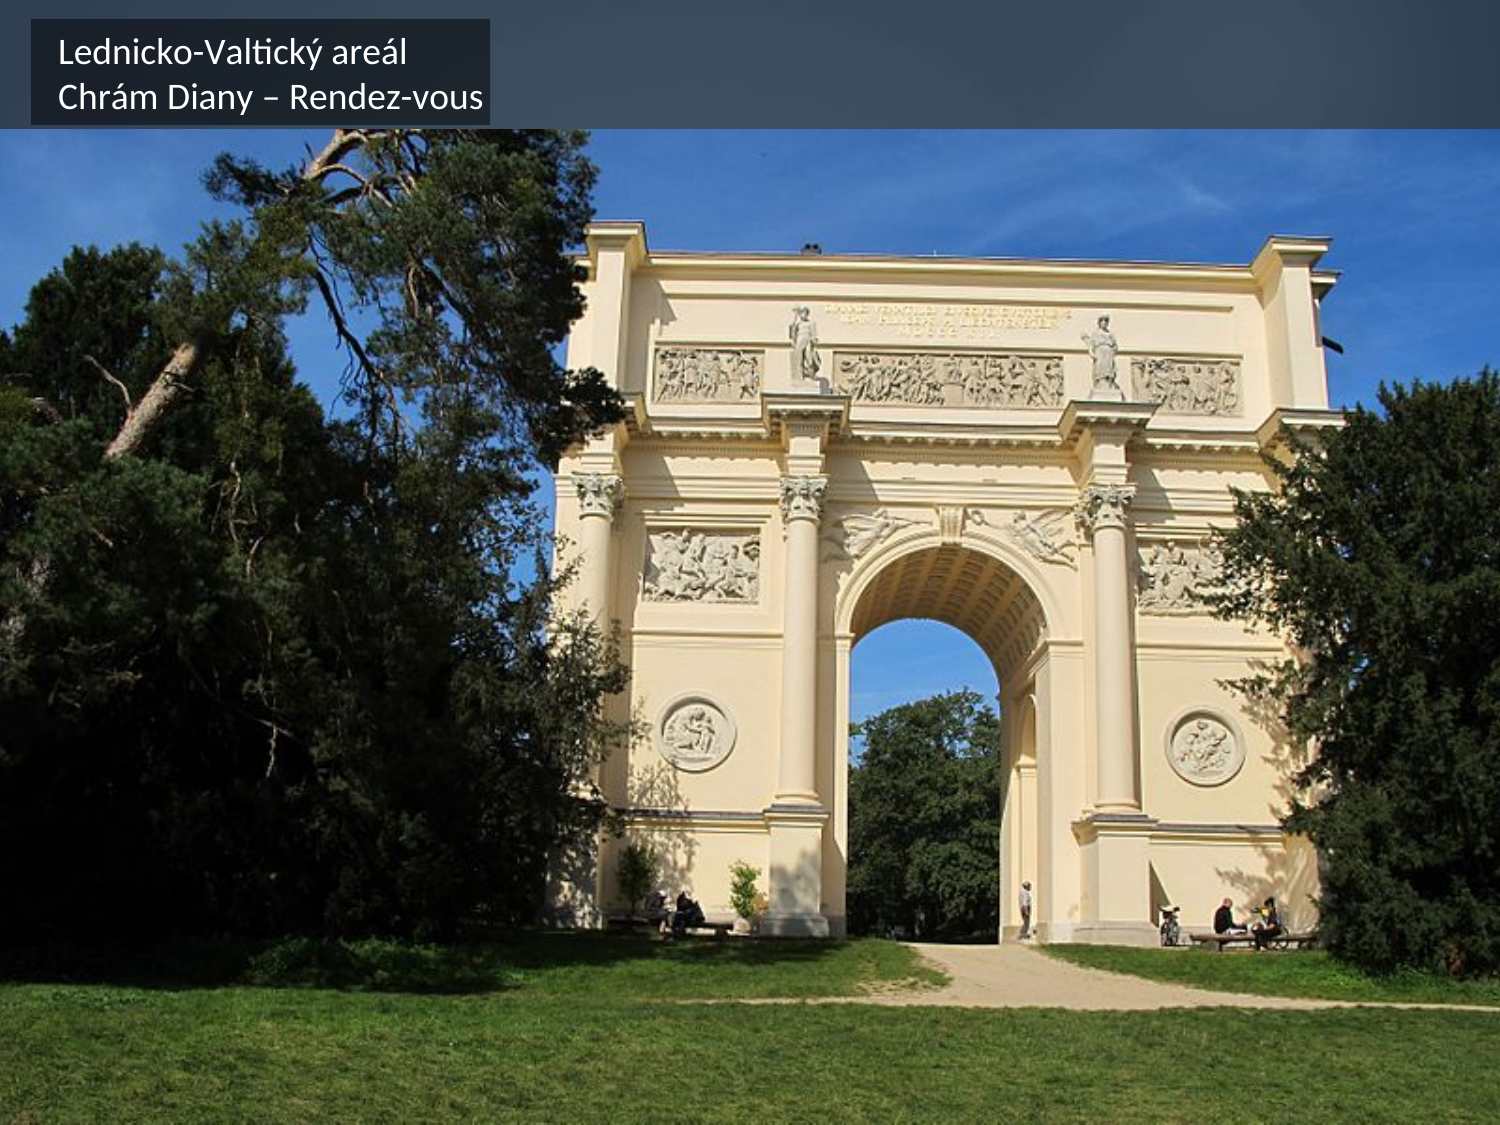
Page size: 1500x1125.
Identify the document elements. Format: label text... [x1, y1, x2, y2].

text_box Lednicko-Valtický areál Chrám Diany – Rendez-vous [43, 18, 508, 125]
picture [0, 0, 1500, 1125]
text_box [31, 18, 43, 125]
